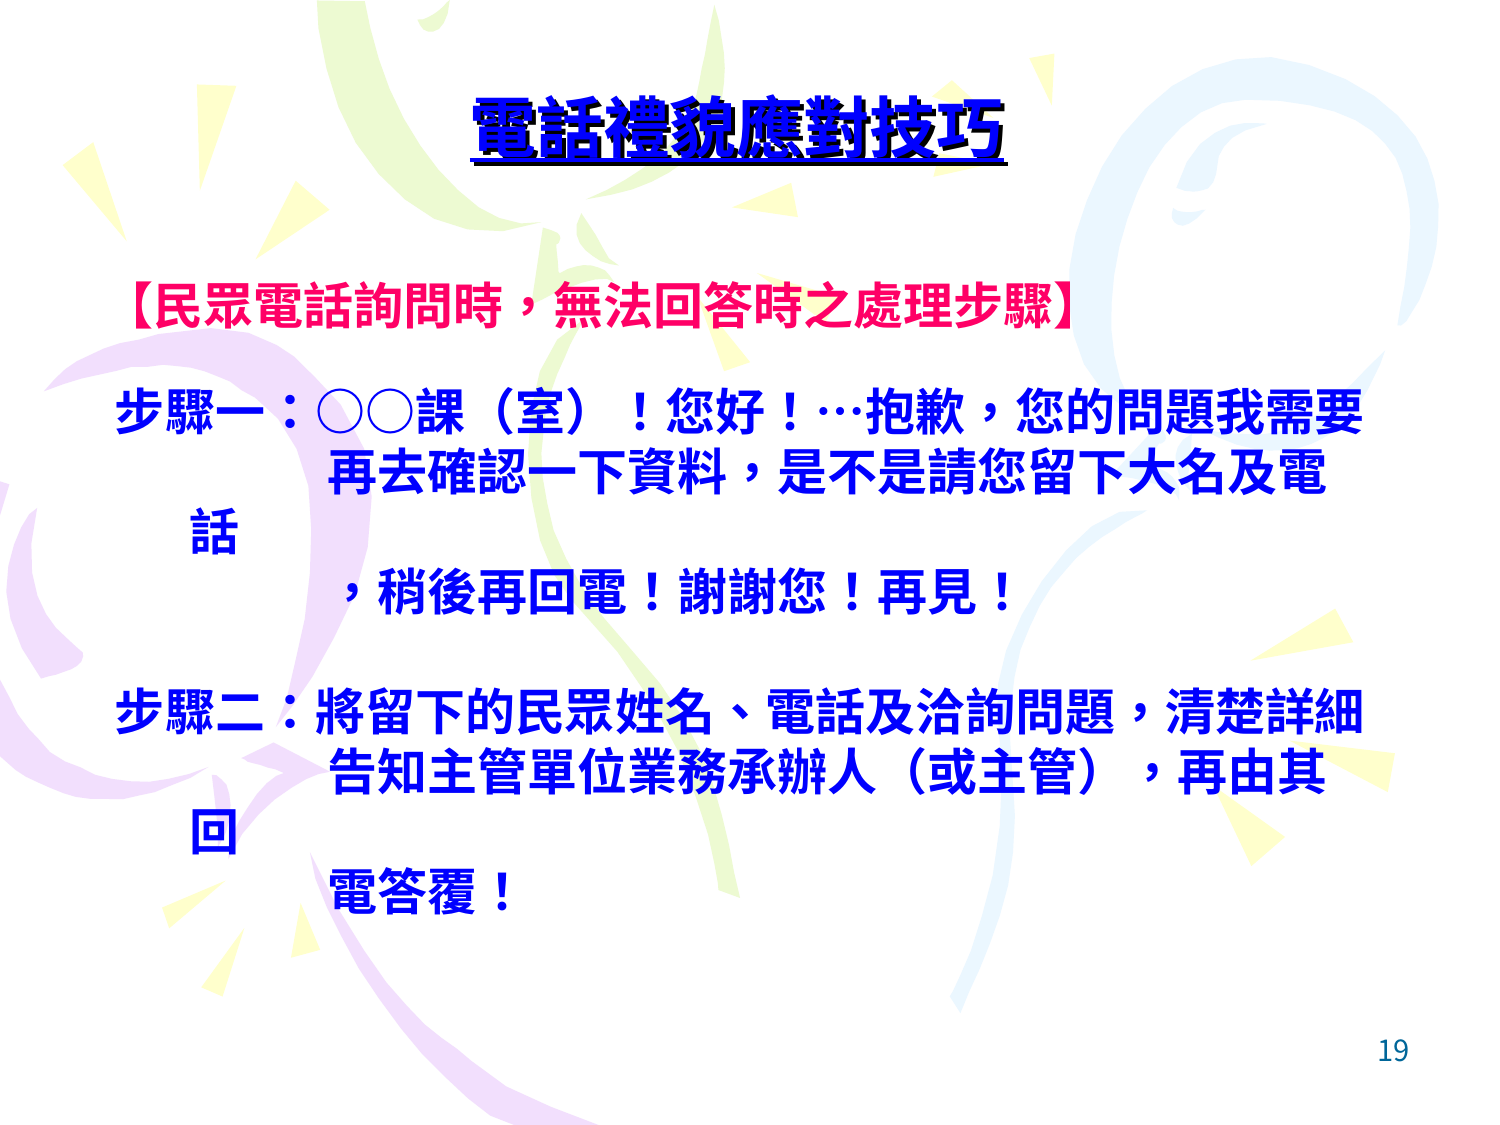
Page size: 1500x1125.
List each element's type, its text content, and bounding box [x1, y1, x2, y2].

text_box 步驟一：○○課（室）！您好！…抱歉，您的問題我需要 再去確認一下資料，是不是請您留下大名及電話 ，稍後再回電！謝謝您！再見！ 步驟二：將留下的民眾姓名、電話及洽詢問題，清楚詳細 告知主管單位業務承辦人（或主管），再由其回 電答覆！ [100, 312, 1388, 989]
text_box 【民眾電話詢問時，無法回答時之處理步驟】 [88, 266, 1119, 343]
text_box 電話禮貌應對技巧 [454, 78, 1019, 174]
